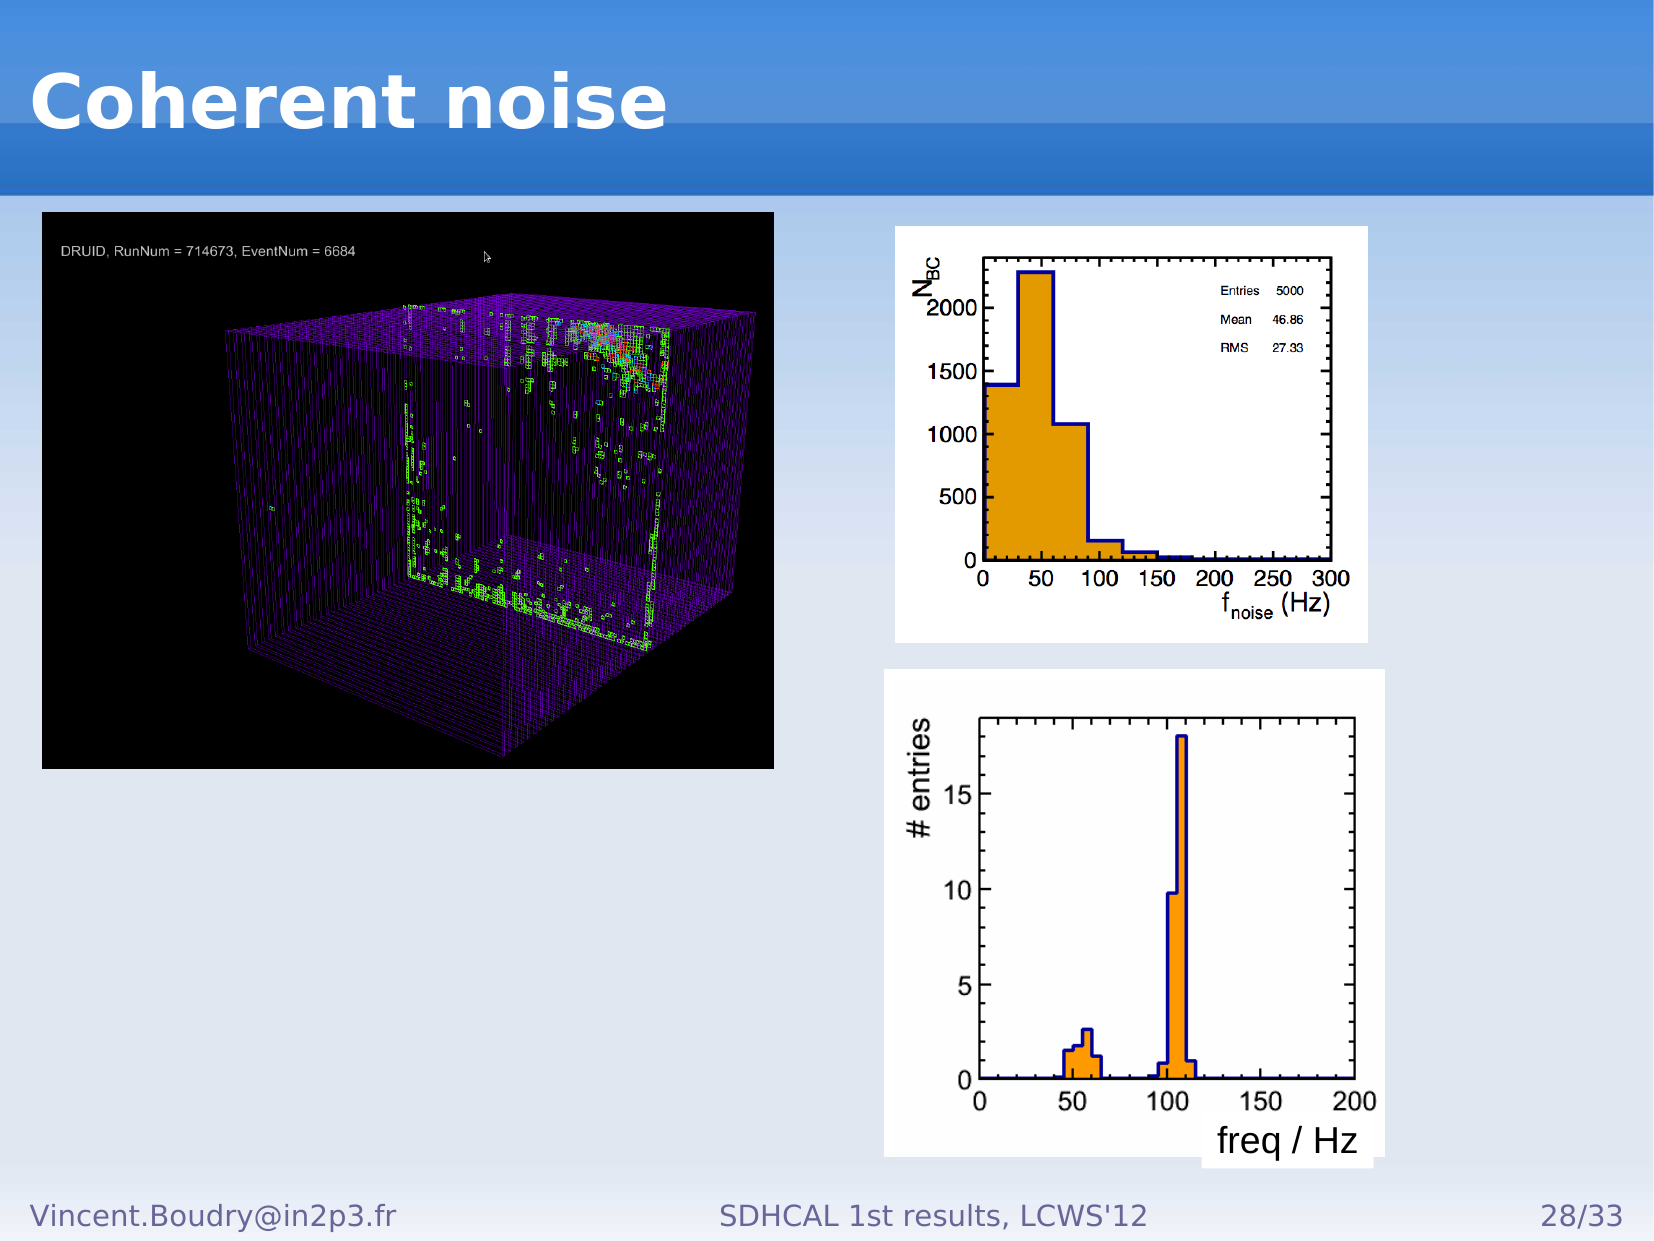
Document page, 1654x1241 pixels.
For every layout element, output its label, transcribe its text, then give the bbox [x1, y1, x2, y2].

text_box freq / Hz [1201, 1111, 1374, 1169]
title Coherent noise [29, 0, 1654, 207]
picture [0, 0, 1654, 1241]
